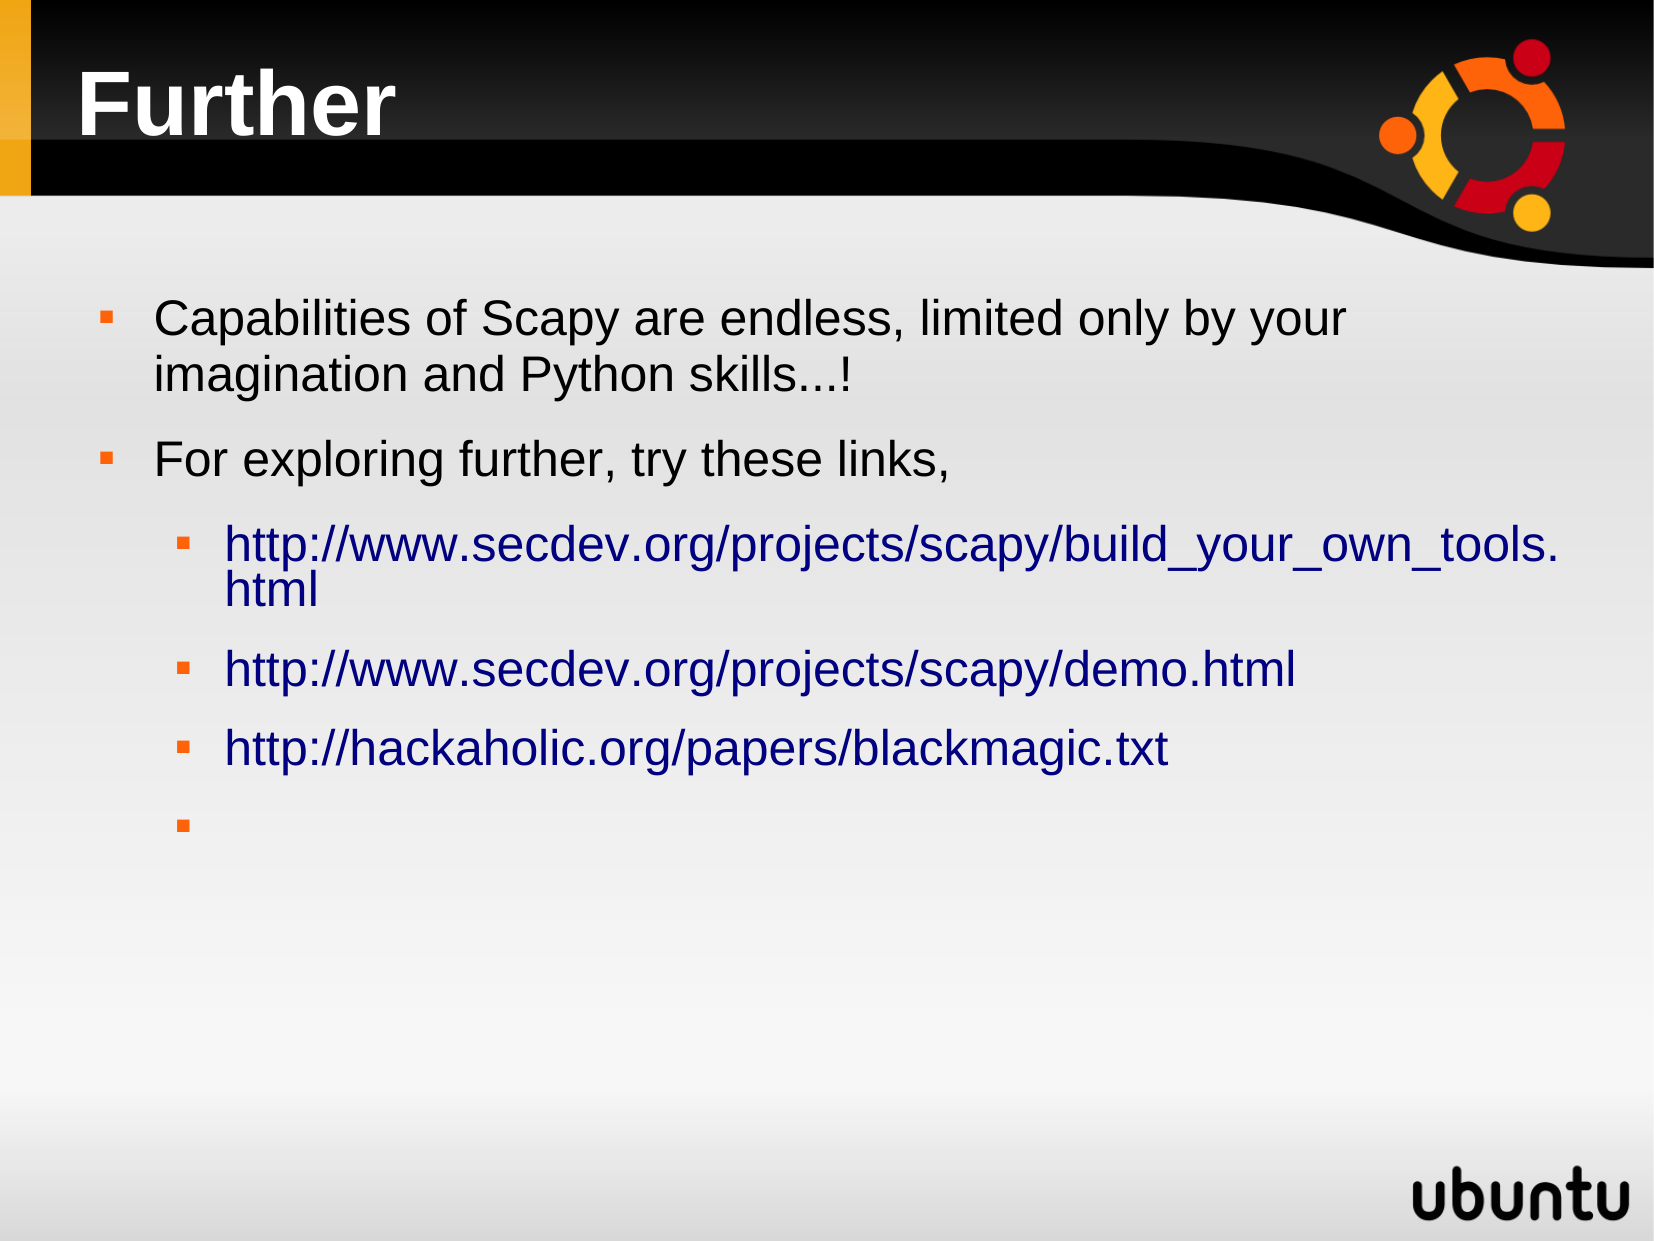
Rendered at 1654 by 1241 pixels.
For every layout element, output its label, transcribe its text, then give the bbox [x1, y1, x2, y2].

list Capabilities of Scapy are endless, limited only by your imagination and Python skills...! For exploring further, try these links, http://www.secdev.org/projects/scapy/build_your_own_tools.html http://www.secdev.org/projects/scapy/demo.html http://hackaholic.org/papers/blackmagic.txt [82, 290, 1571, 1094]
picture [0, 0, 1654, 1241]
title Further [76, 7, 1565, 200]
